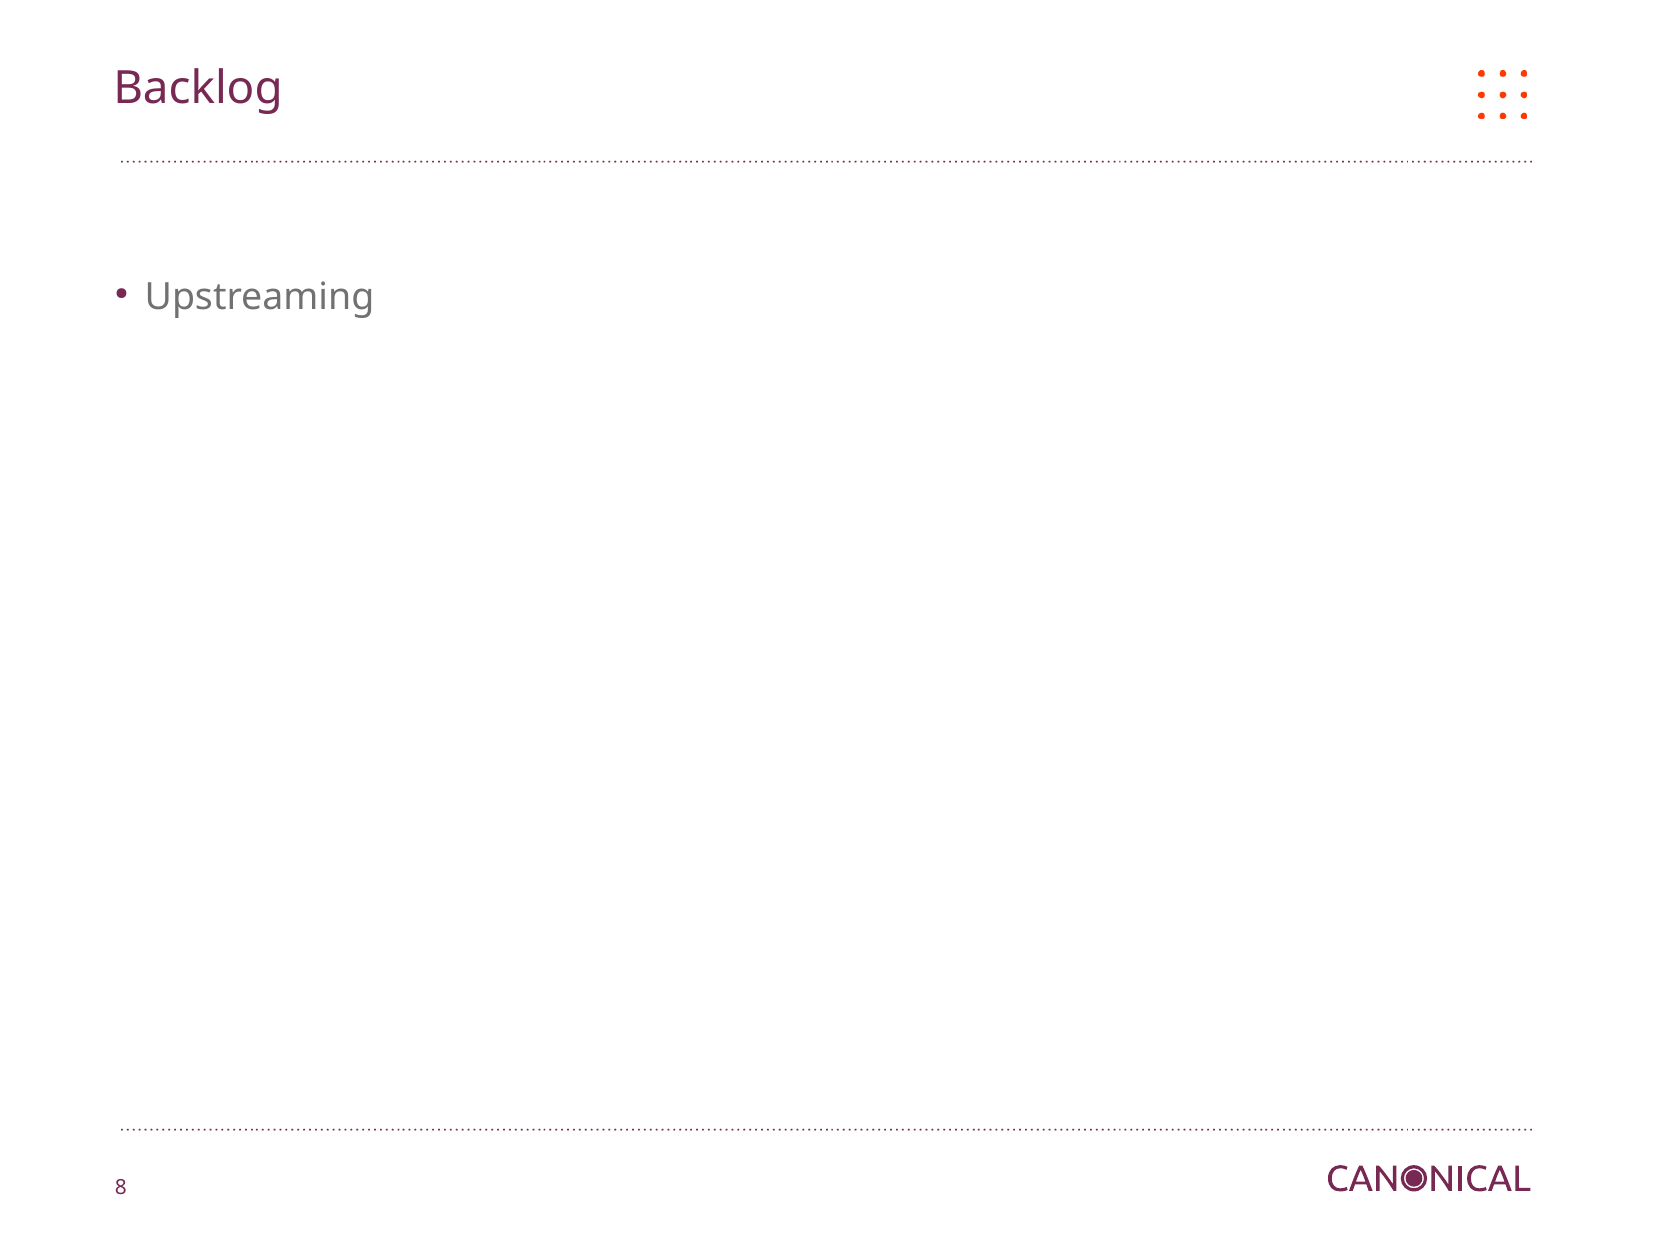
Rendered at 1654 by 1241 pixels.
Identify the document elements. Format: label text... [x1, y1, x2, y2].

picture [111, 1127, 1533, 1134]
picture [1478, 70, 1527, 119]
title Backlog [113, 64, 1382, 107]
picture [111, 159, 1533, 166]
list Upstreaming [115, 256, 1540, 977]
